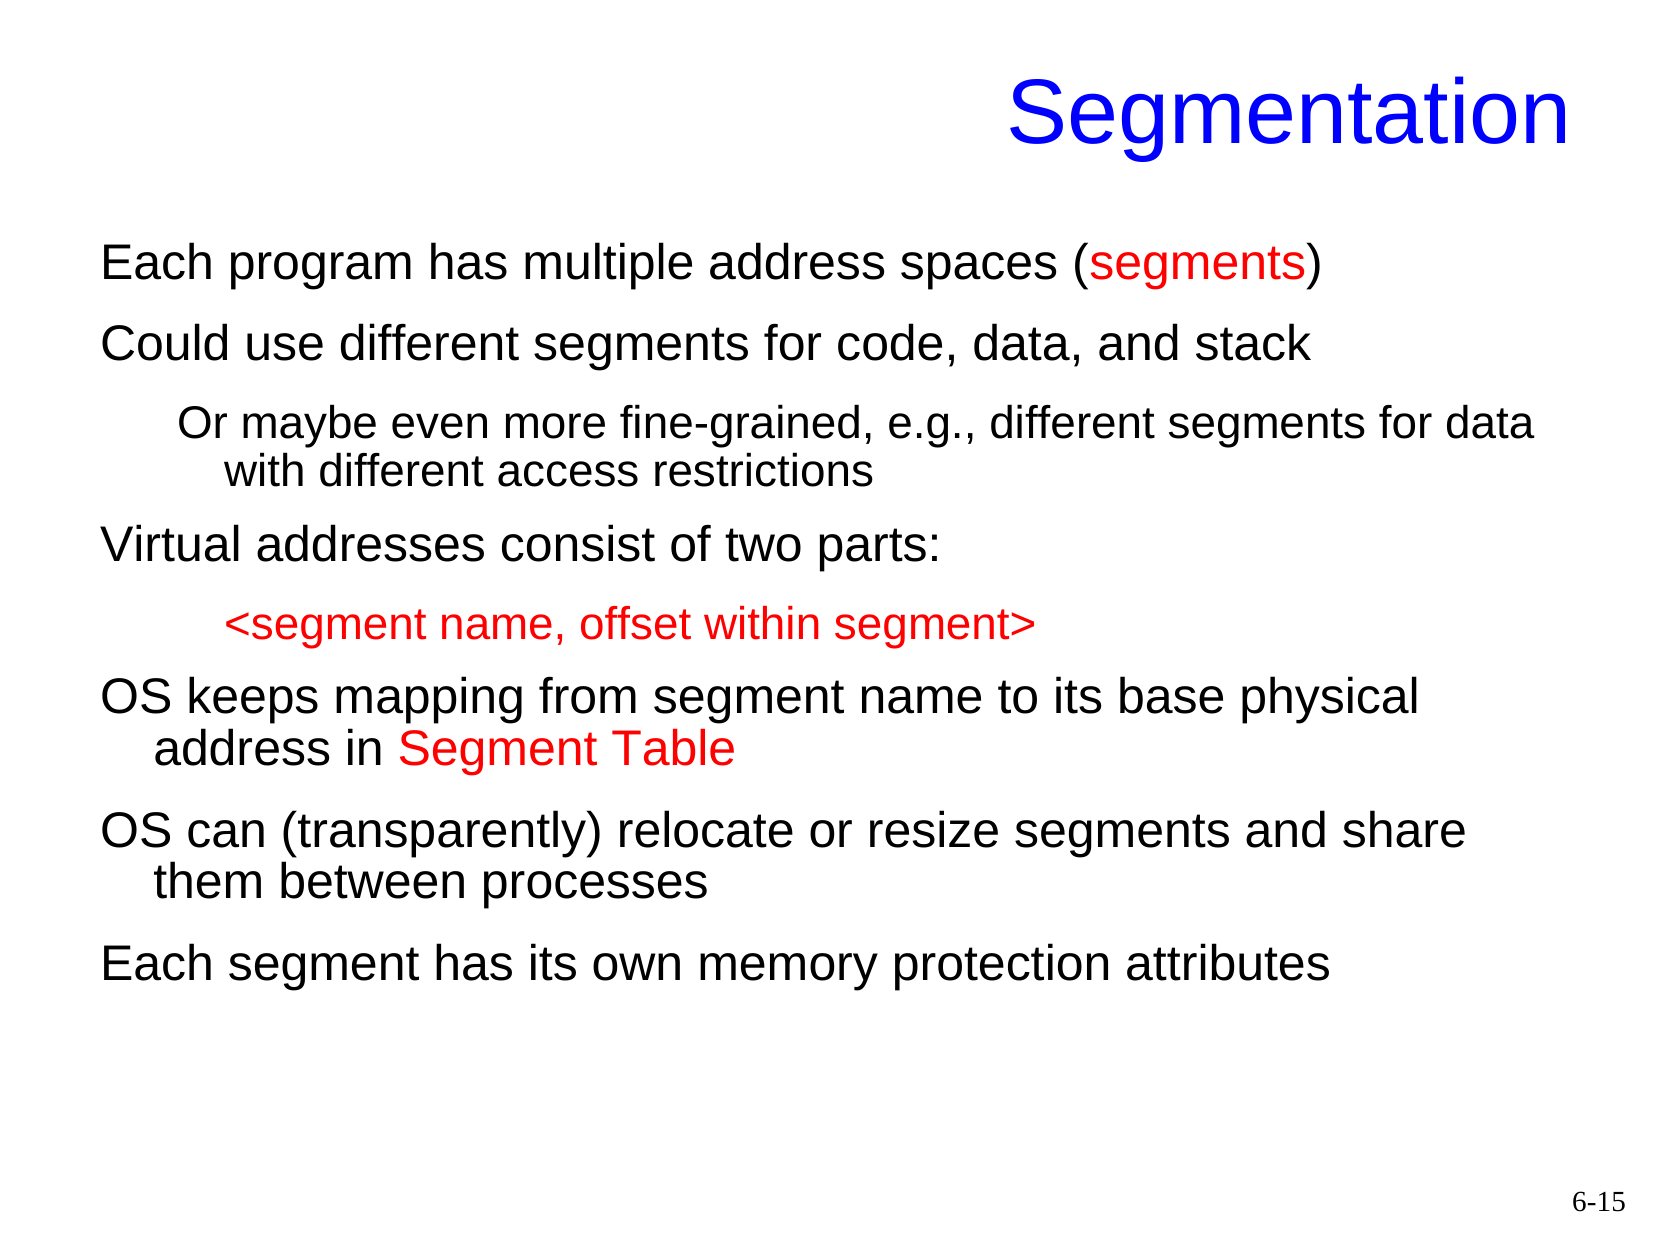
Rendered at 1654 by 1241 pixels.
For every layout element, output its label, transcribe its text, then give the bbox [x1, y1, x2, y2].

list Each program has multiple address spaces (segments) Could use different segments for code, data, and stack Or maybe even more fine-grained, e.g., different segments for data with different access restrictions Virtual addresses consist of two parts: <segment name, offset within segment> OS keeps mapping from segment name to its base physical address in Segment Table OS can (transparently) relocate or resize segments and share them between processes Each segment has its own memory protection attributes [82, 237, 1571, 1170]
title Segmentation [84, 11, 1573, 218]
